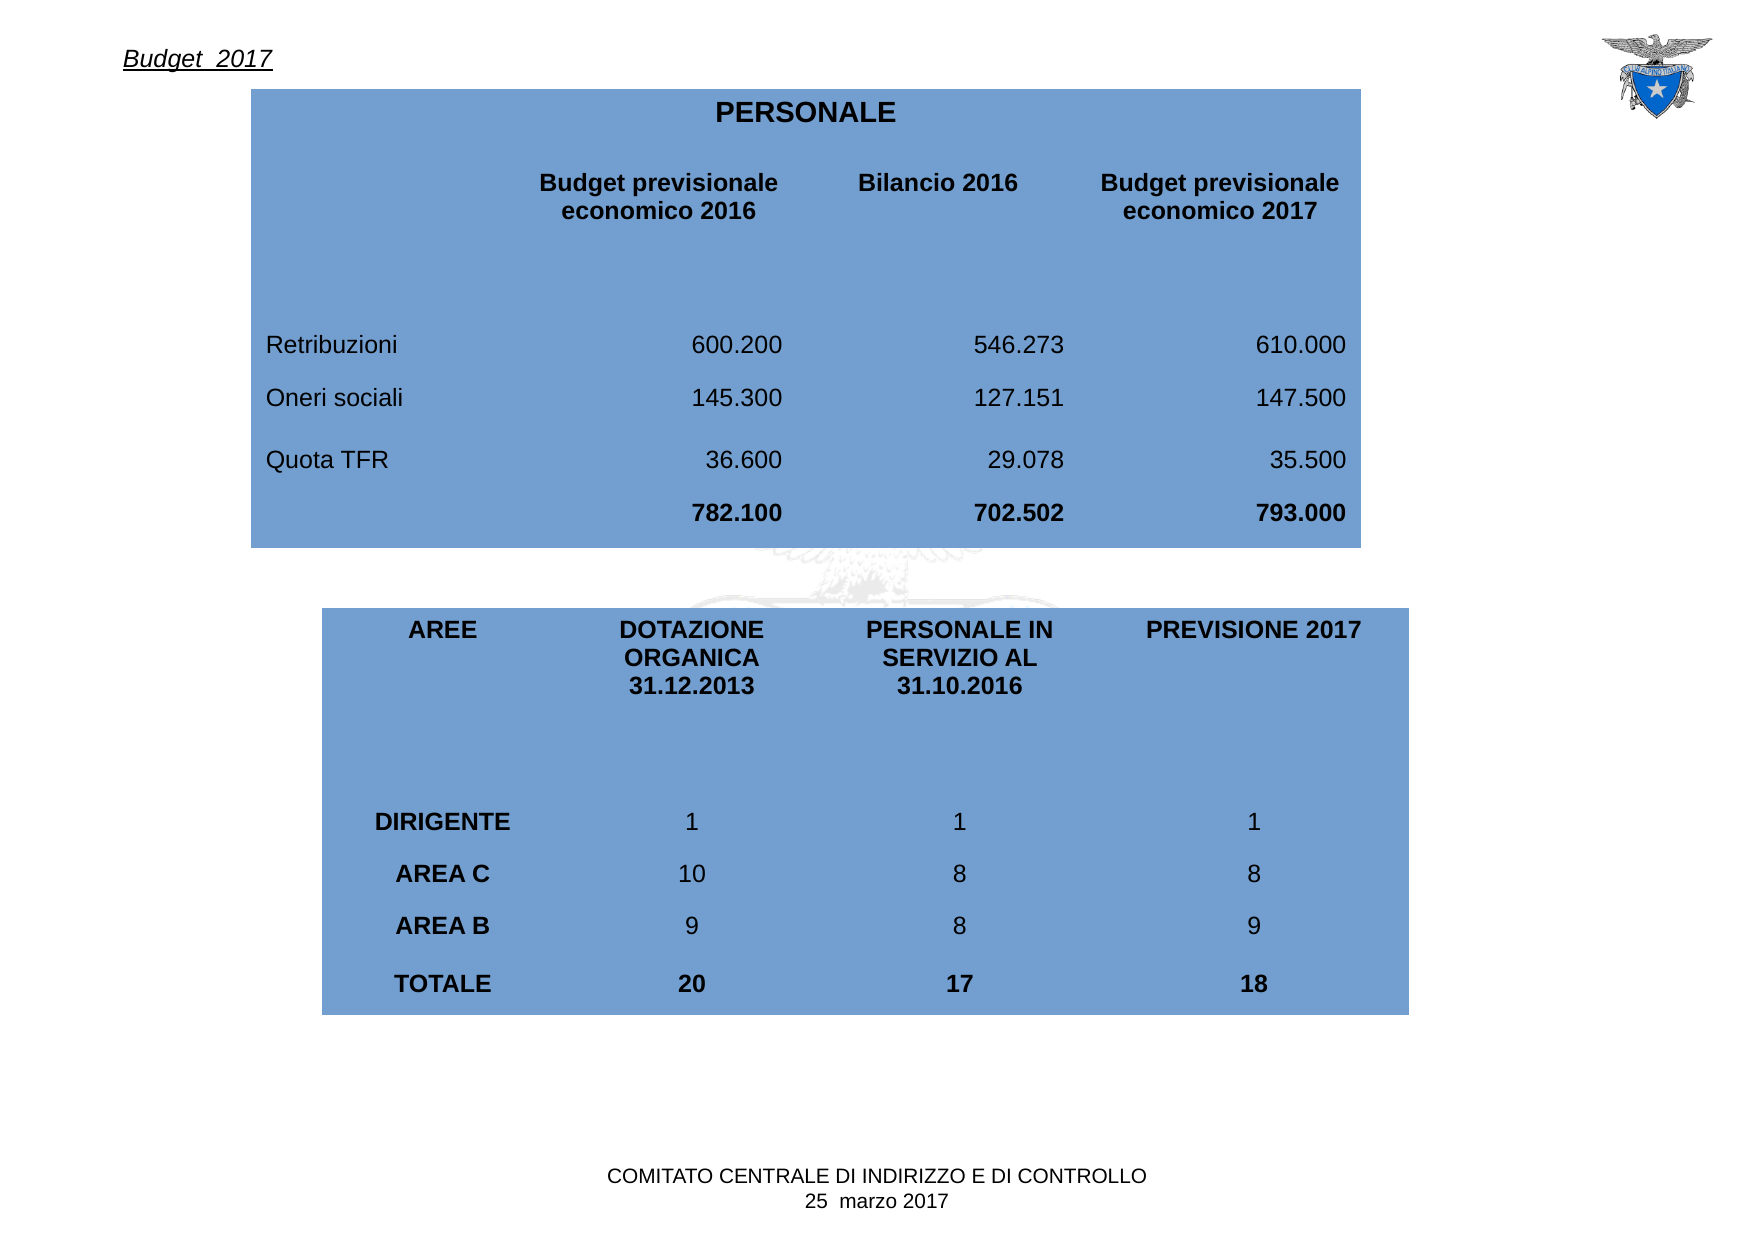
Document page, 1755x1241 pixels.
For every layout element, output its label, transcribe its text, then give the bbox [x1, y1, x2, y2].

table_cell Budget previsionale economico 2016 [521, 161, 797, 323]
table_cell 546.273 [797, 323, 1079, 376]
table_cell Retribuzioni [251, 323, 521, 376]
table_cell 36.600 [521, 438, 797, 491]
table_cell 1 [820, 800, 1100, 853]
table_cell 8 [820, 853, 1100, 905]
table_cell AREA C [322, 853, 564, 905]
text_box Budget 2017 [50, 35, 346, 82]
table_cell 9 [1100, 905, 1409, 962]
table_cell 29.078 [797, 438, 1079, 491]
table_cell 20 [564, 962, 820, 1015]
table_cell [251, 491, 521, 548]
table_header PREVISIONE 2017 [1100, 608, 1409, 800]
table_header DOTAZIONE ORGANICA 31.12.2013 [564, 608, 820, 800]
table_cell 8 [1100, 853, 1409, 905]
table_cell 1 [1100, 800, 1409, 853]
table_cell 127.151 [797, 376, 1079, 438]
table_cell 782.100 [521, 491, 797, 548]
table_cell Oneri sociali [251, 376, 521, 438]
table_cell Budget previsionale economico 2017 [1079, 161, 1361, 323]
table_header AREE [322, 608, 564, 800]
table_cell TOTALE [322, 962, 564, 1015]
text_box COMITATO CENTRALE DI INDIRIZZO E DI CONTROLLO 25 marzo 2017 [392, 1154, 1362, 1222]
table_header PERSONALE [251, 89, 1361, 161]
table_cell 8 [820, 905, 1100, 962]
table_cell 600.200 [521, 323, 797, 376]
picture [1597, 29, 1718, 128]
table_cell Quota TFR [251, 438, 521, 491]
table_cell 10 [564, 853, 820, 905]
table_cell [251, 161, 521, 323]
table_cell Bilancio 2016 [797, 161, 1079, 323]
table_cell 145.300 [521, 376, 797, 438]
table_cell 35.500 [1079, 438, 1361, 491]
table_cell 17 [820, 962, 1100, 1015]
table_cell 18 [1100, 962, 1409, 1015]
table_header PERSONALE IN SERVIZIO AL 31.10.2016 [820, 608, 1100, 800]
table_cell 702.502 [797, 491, 1079, 548]
table_cell 1 [564, 800, 820, 853]
table_cell 9 [564, 905, 820, 962]
table_cell AREA B [322, 905, 564, 962]
picture [533, 548, 1221, 608]
table_cell 147.500 [1079, 376, 1361, 438]
table_cell 793.000 [1079, 491, 1361, 548]
table_cell 610.000 [1079, 323, 1361, 376]
table_cell DIRIGENTE [322, 800, 564, 853]
